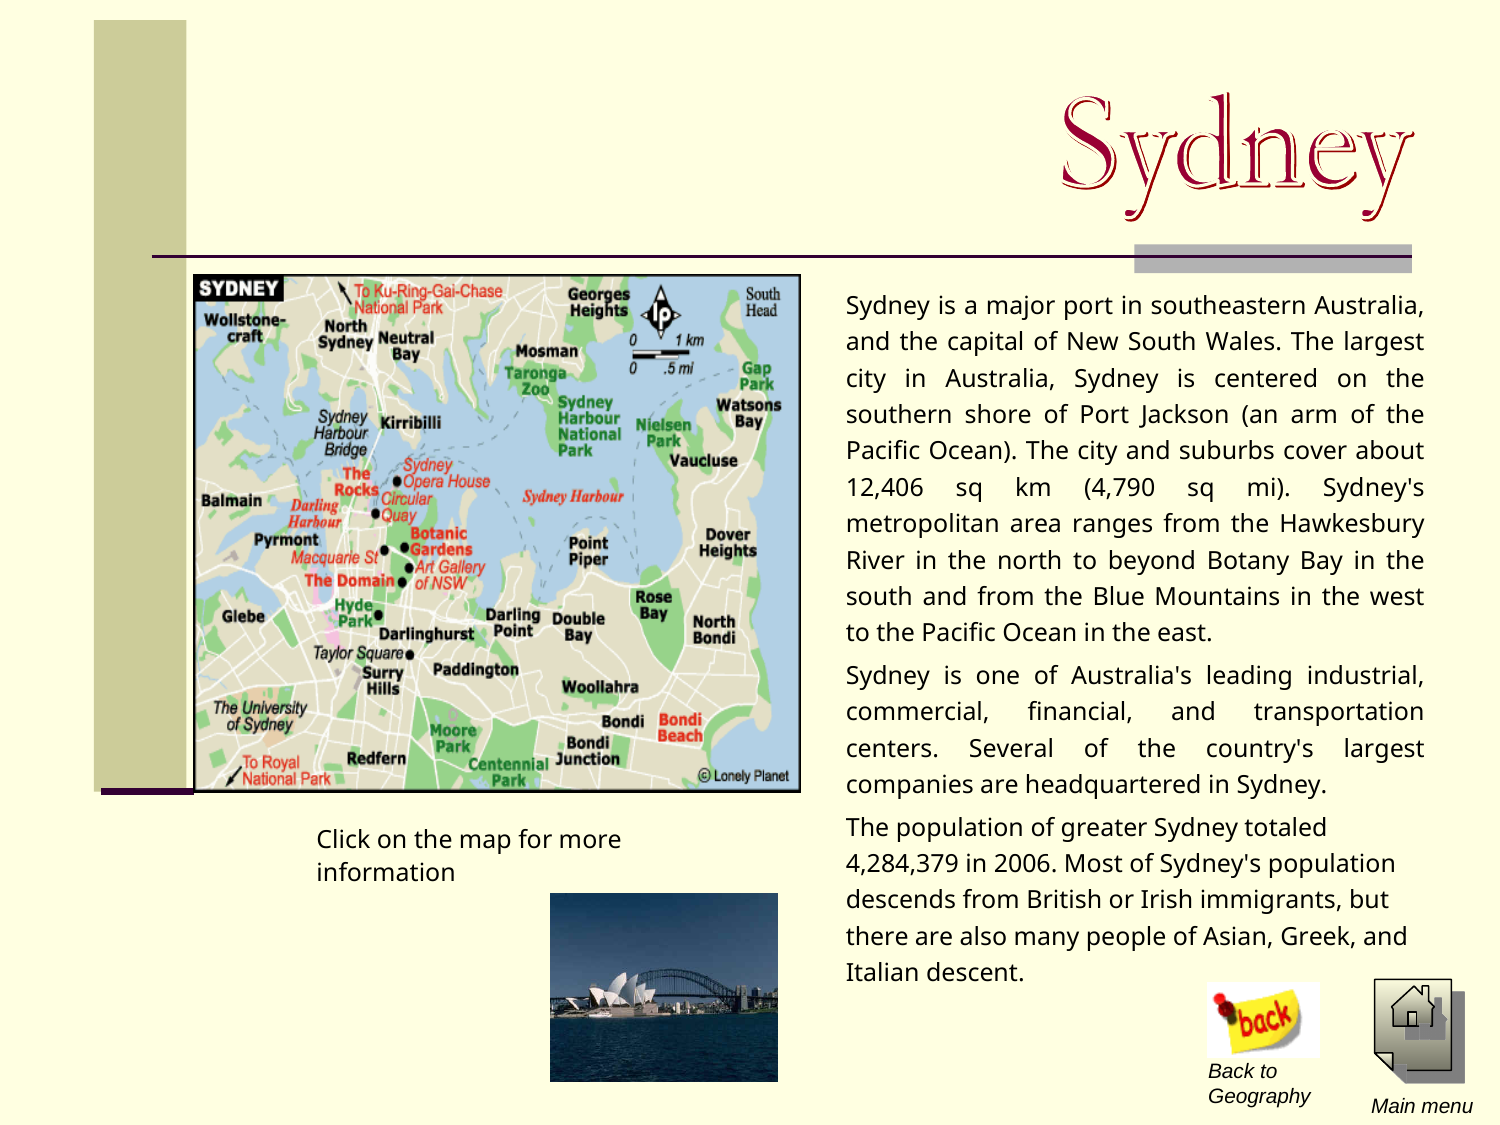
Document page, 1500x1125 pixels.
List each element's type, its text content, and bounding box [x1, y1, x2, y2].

picture [550, 893, 778, 1082]
text_box [1175, 92, 1235, 187]
text_box Click on the map for more information [301, 814, 663, 891]
picture [193, 274, 801, 793]
text_box [1307, 128, 1353, 186]
text_box [326, 462, 370, 496]
list Sydney is a major port in southeastern Australia, and the capital of New South Wales. The largest city in Australia, Sydney is centered on the southern shore of Port Jackson (an arm of the Pacific Ocean). The city and suburbs cover about 12,406 sq km (4,790 sq mi). Sydney's metropolitan area ranges from the Hawkesbury River in the north to beyond Botany Bay in the south and from the Blue Mountains in the west to the Pacific Ocean in the east. Sydney is one of Australia's leading industrial, commercial, financial, and transportation centers. Several of the country's largest companies are headquartered in Sydney. The population of greater Sydney totaled 4,284,379 in 2006. Most of Sydney's population descends from British or Irish immigrants, but there are also many people of Asian, Greek, and Italian descent. [831, 277, 1441, 1025]
text_box [644, 702, 720, 748]
text_box [1356, 130, 1412, 218]
text_box [1061, 94, 1113, 187]
text_box Main menu [1370, 1093, 1500, 1117]
text_box [406, 523, 471, 560]
text_box Back to Geography [1208, 1057, 1320, 1107]
text_box [404, 458, 513, 489]
picture [1207, 982, 1320, 1058]
text_box [1118, 130, 1174, 218]
text_box [1239, 126, 1302, 184]
text_box [310, 406, 386, 456]
text_box [1374, 979, 1452, 1071]
